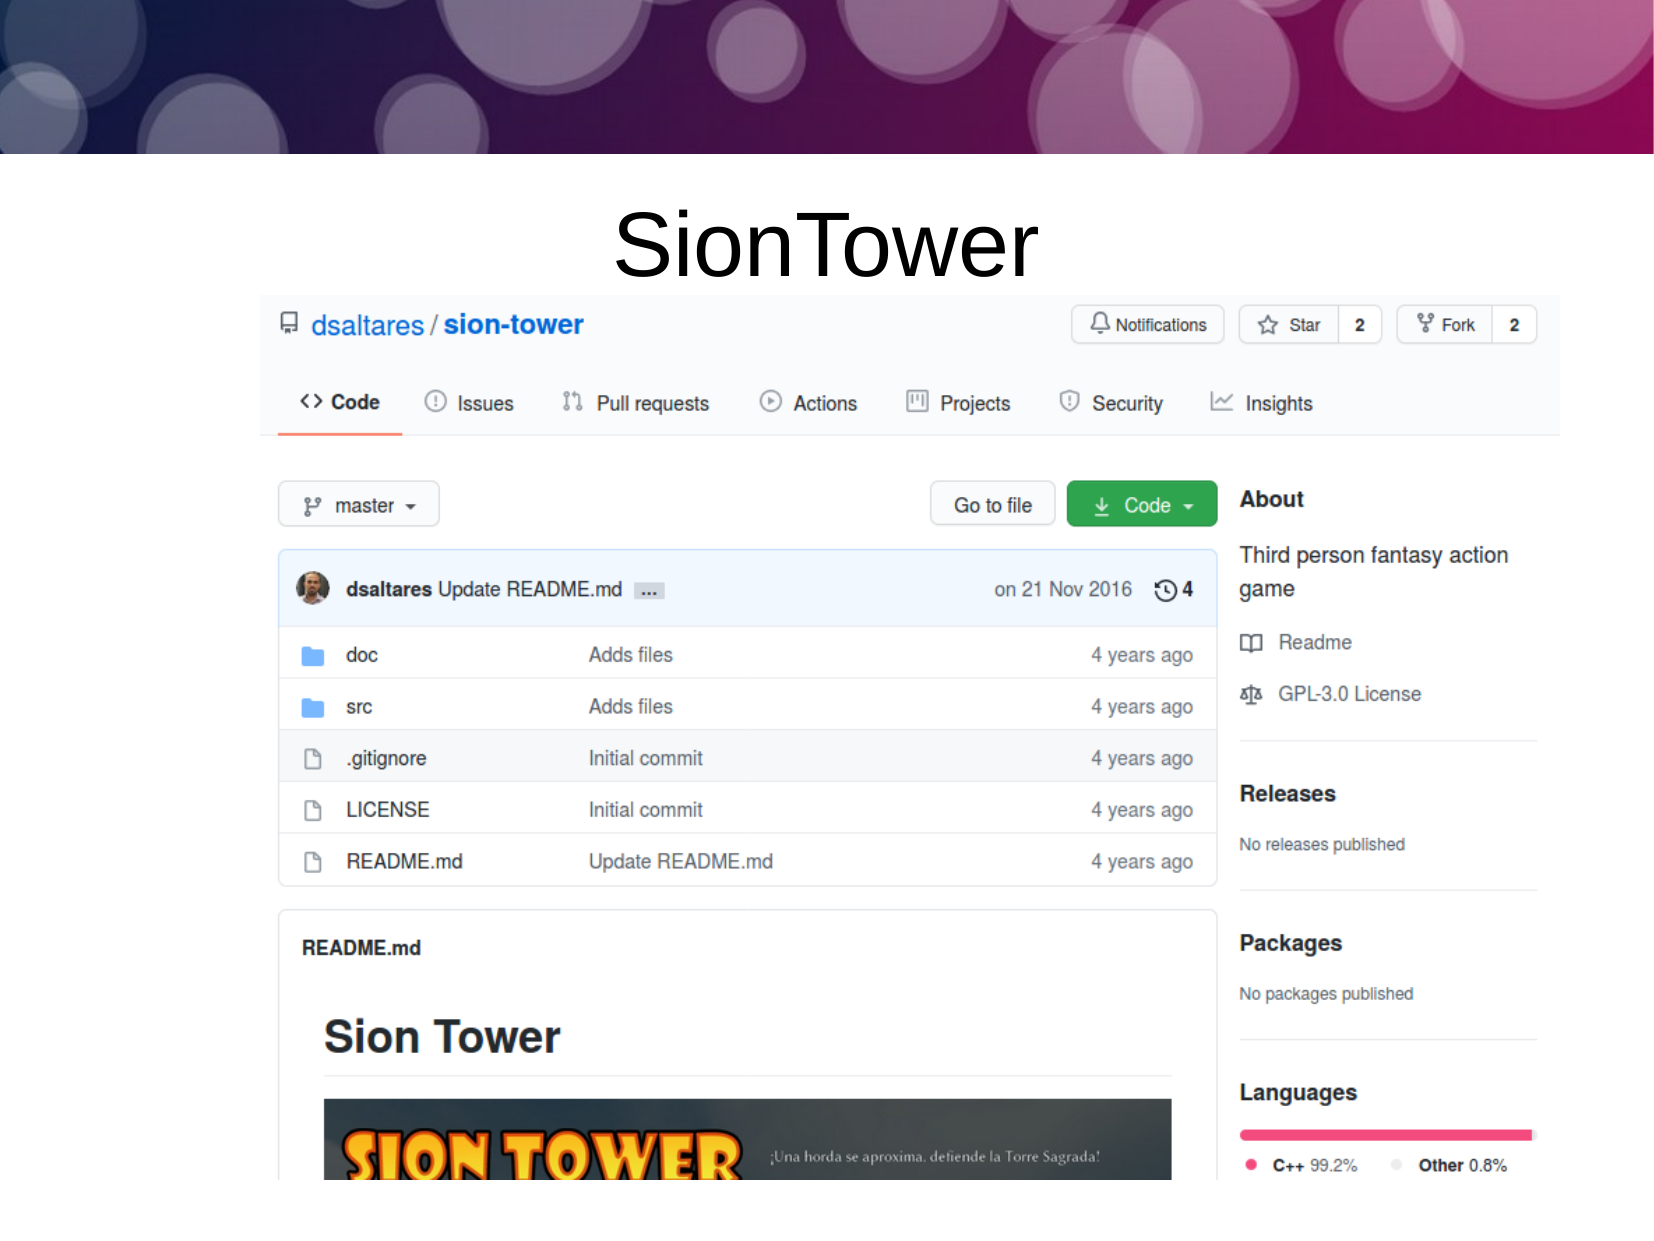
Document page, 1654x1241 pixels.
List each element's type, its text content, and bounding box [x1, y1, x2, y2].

picture [260, 295, 1560, 1180]
title SionTower [82, 159, 1571, 331]
picture [0, 0, 1654, 154]
